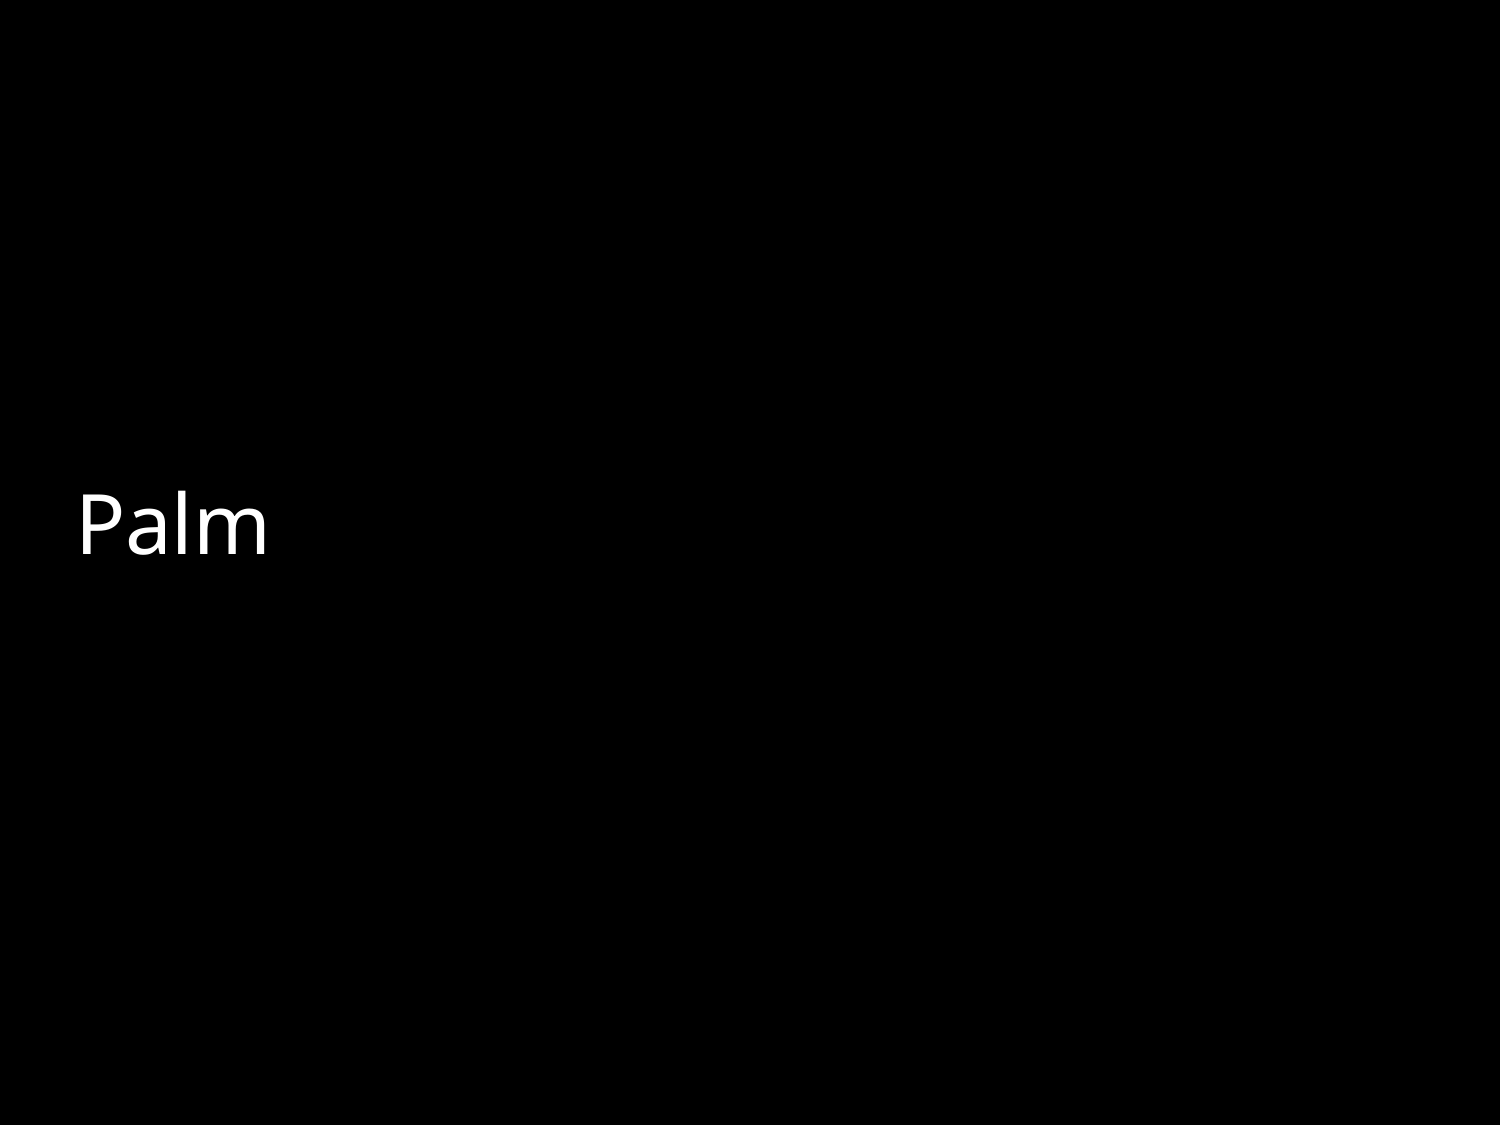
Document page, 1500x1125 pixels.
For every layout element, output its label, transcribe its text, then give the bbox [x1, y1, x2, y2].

title Palm [75, 428, 1414, 616]
